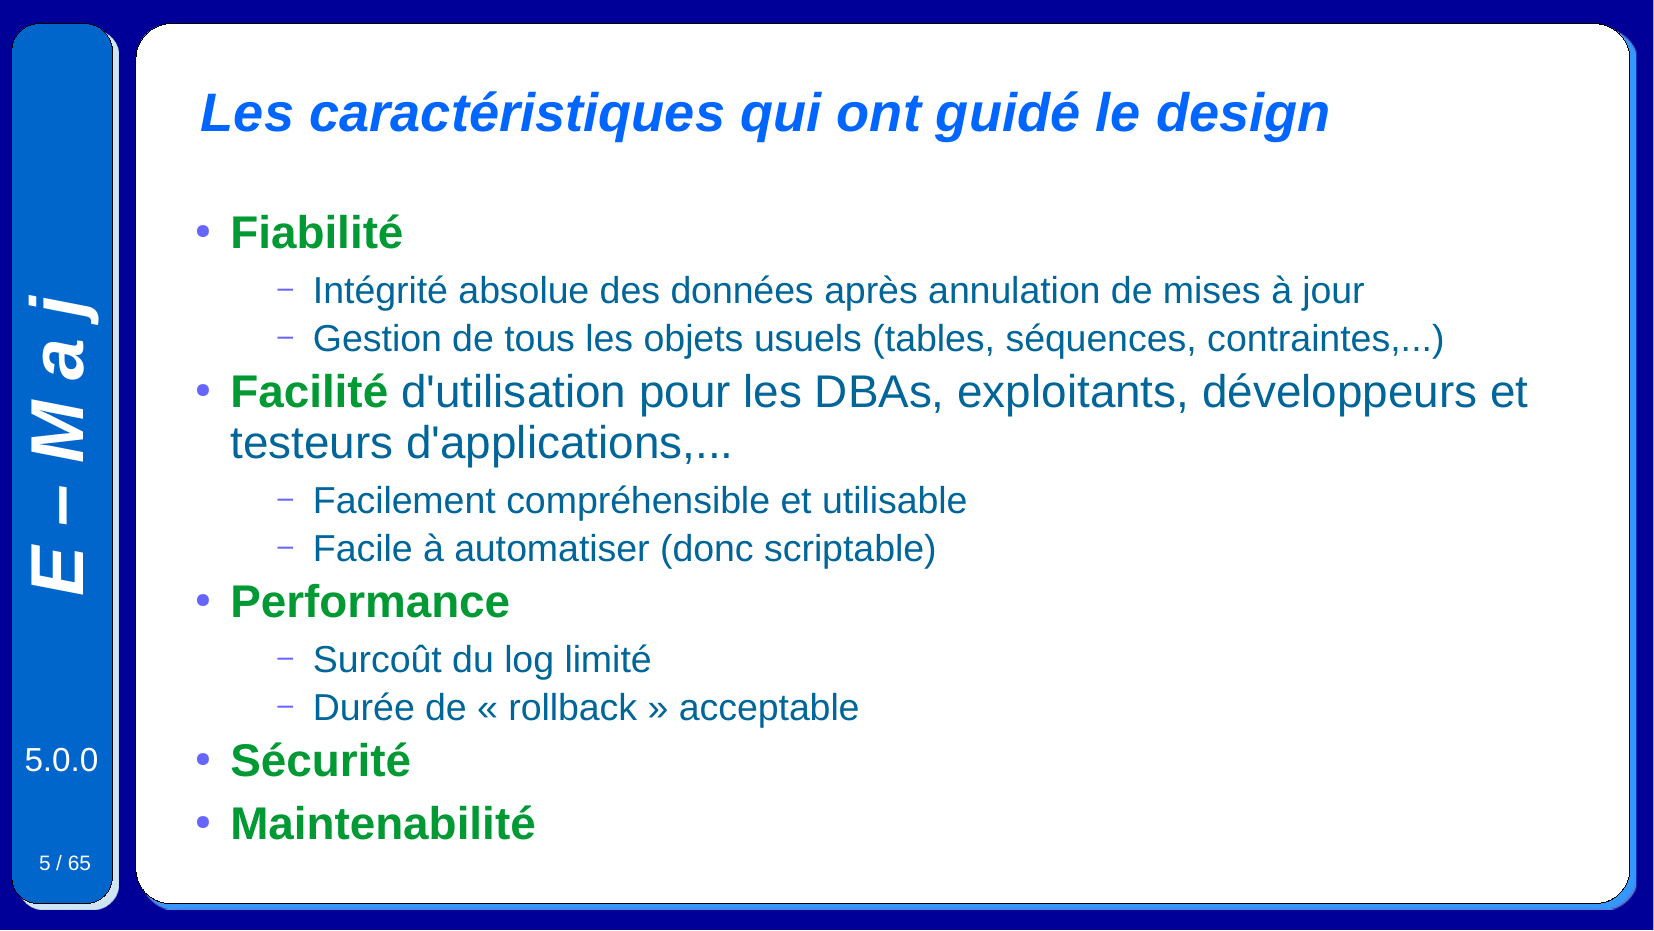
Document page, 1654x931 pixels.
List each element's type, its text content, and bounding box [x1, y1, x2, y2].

title Les caractéristiques qui ont guidé le design [200, 34, 1575, 191]
list Fiabilité Intégrité absolue des données après annulation de mises à jour Gestion de tous les objets usuels (tables, séquences, contraintes,...) Facilité d'utilisation pour les DBAs, exploitants, développeurs et testeurs d'applications,... Facilement compréhensible et utilisable Facile à automatiser (donc scriptable) Performance Surcoût du log limité Durée de « rollback » acceptable Sécurité Maintenabilité [177, 206, 1587, 849]
